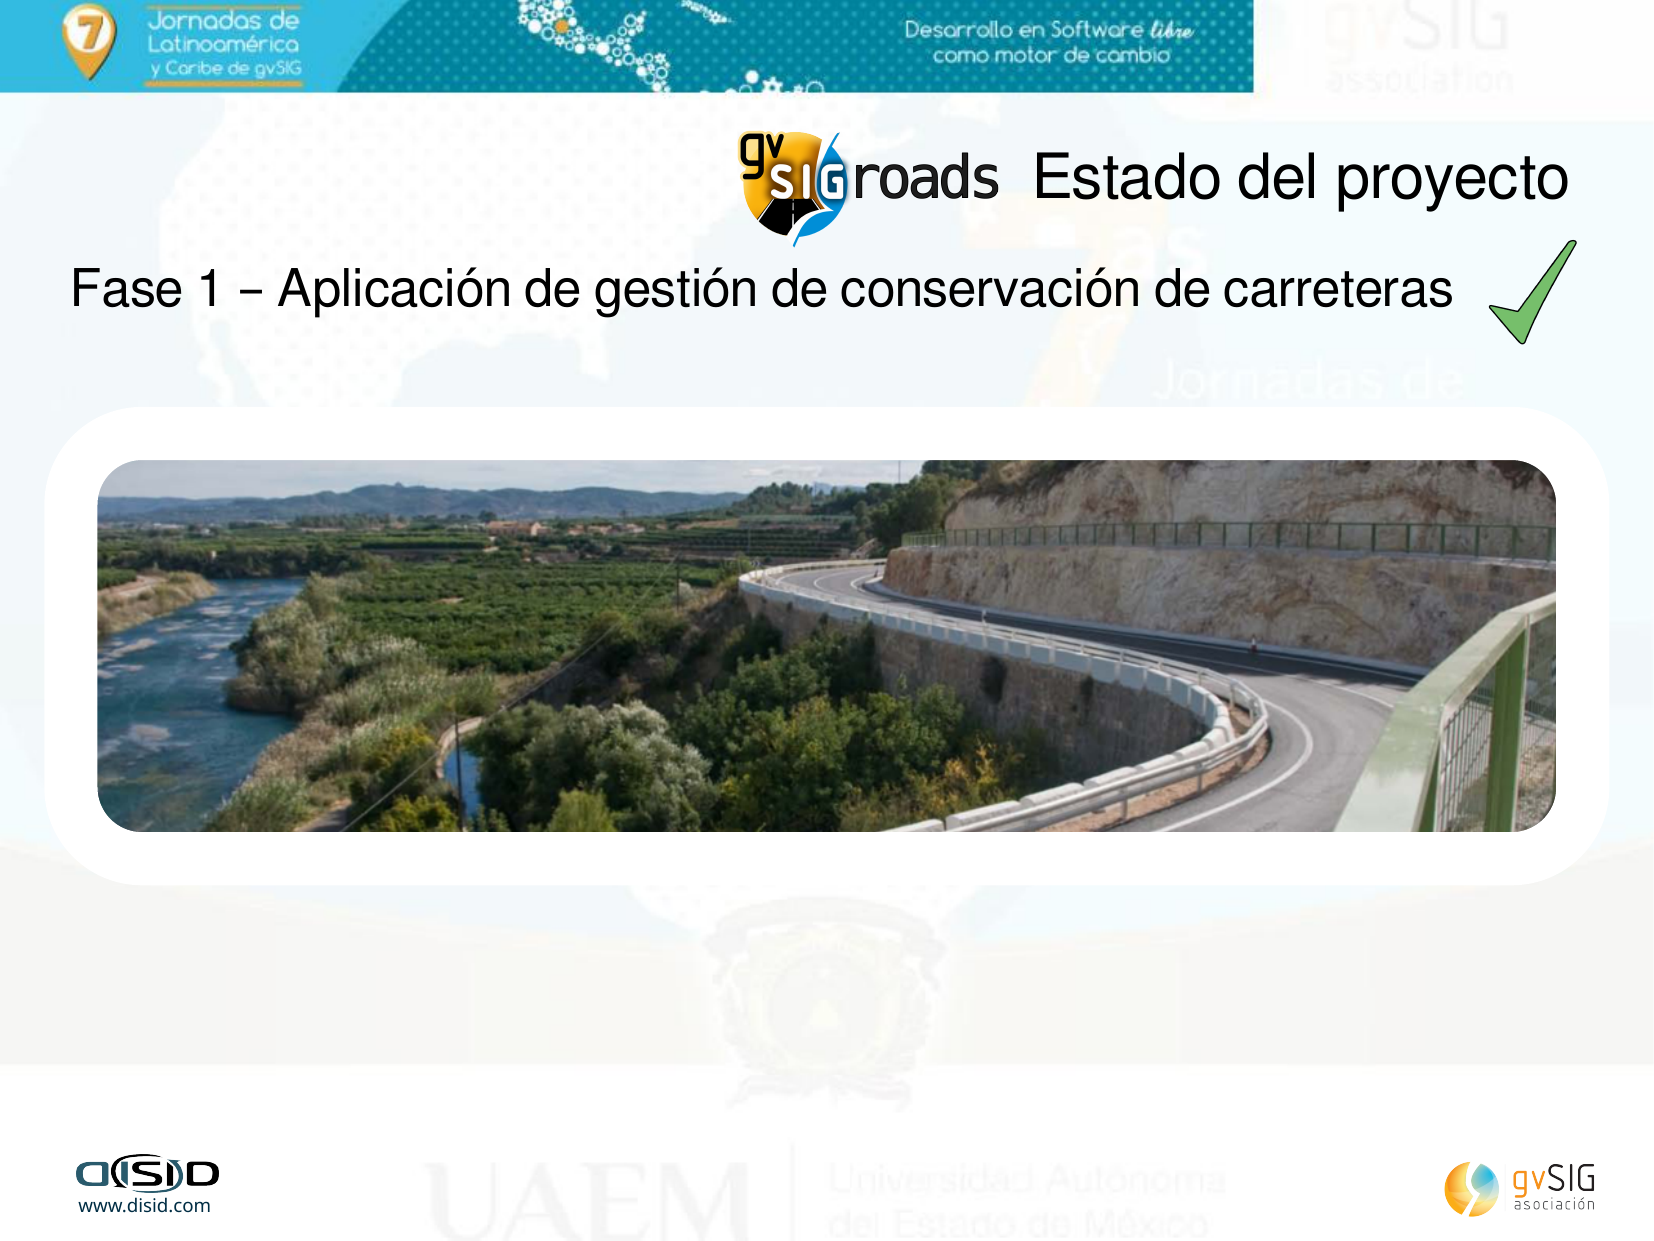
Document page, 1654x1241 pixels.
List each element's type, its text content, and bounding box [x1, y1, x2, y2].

title Fase 1 – Aplicación de gestión de conservación de carreteras [70, 257, 1477, 437]
title Estado del proyecto [1015, 73, 1571, 257]
picture [0, 0, 1654, 1241]
